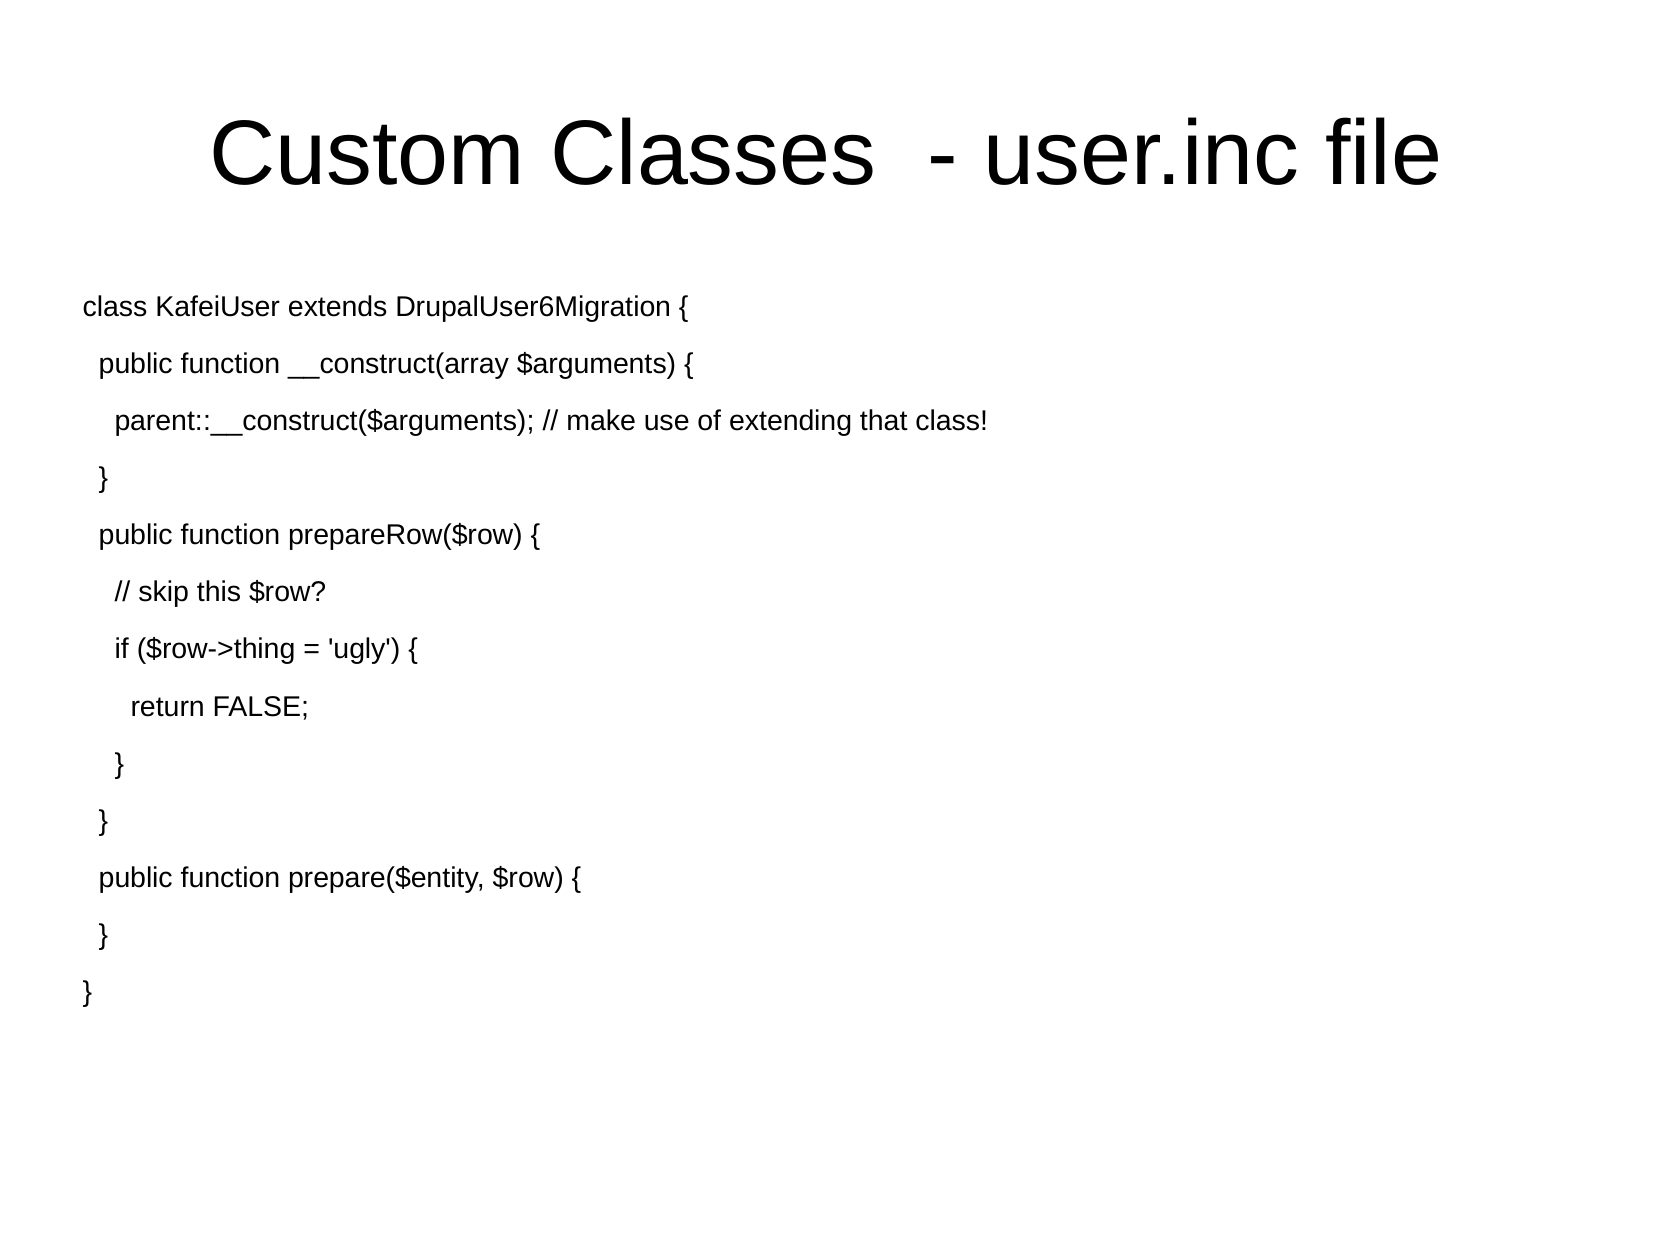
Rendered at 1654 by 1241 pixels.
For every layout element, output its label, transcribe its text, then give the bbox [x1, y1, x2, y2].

list class KafeiUser extends DrupalUser6Migration { public function __construct(array $arguments) { parent::__construct($arguments); // make use of extending that class! } public function prepareRow($row) { // skip this $row? if ($row->thing = 'ugly') { return FALSE; } } public function prepare($entity, $row) { } } [82, 290, 1538, 1010]
title Custom Classes - user.inc file [82, 49, 1571, 257]
